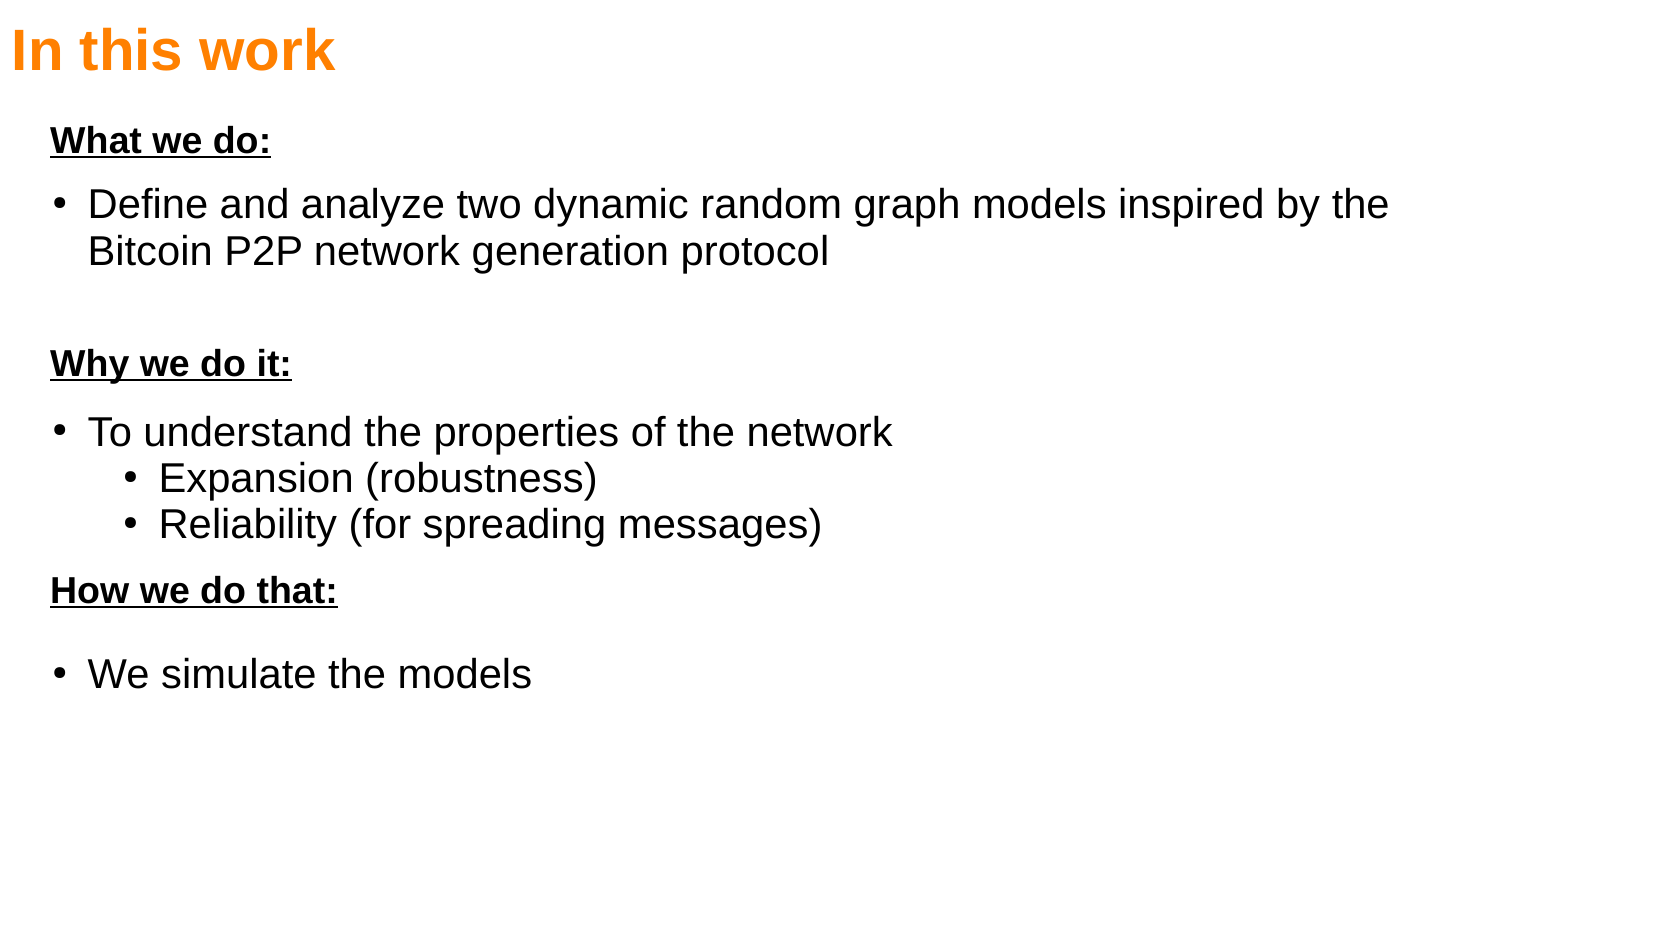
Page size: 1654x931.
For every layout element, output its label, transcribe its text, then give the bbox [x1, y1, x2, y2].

text_box Define and analyze two dynamic random graph models inspired by the Bitcoin P2P network generation protocol [37, 173, 1538, 336]
text_box Why we do it: [0, 335, 338, 397]
title In this work [11, 0, 1576, 113]
text_box To understand the properties of the network Expansion (robustness) Reliability (for spreading messages) [37, 400, 1538, 563]
text_box What we do: [0, 112, 301, 174]
text_box We simulate the models [37, 643, 1538, 805]
text_box How we do that: [0, 562, 413, 626]
